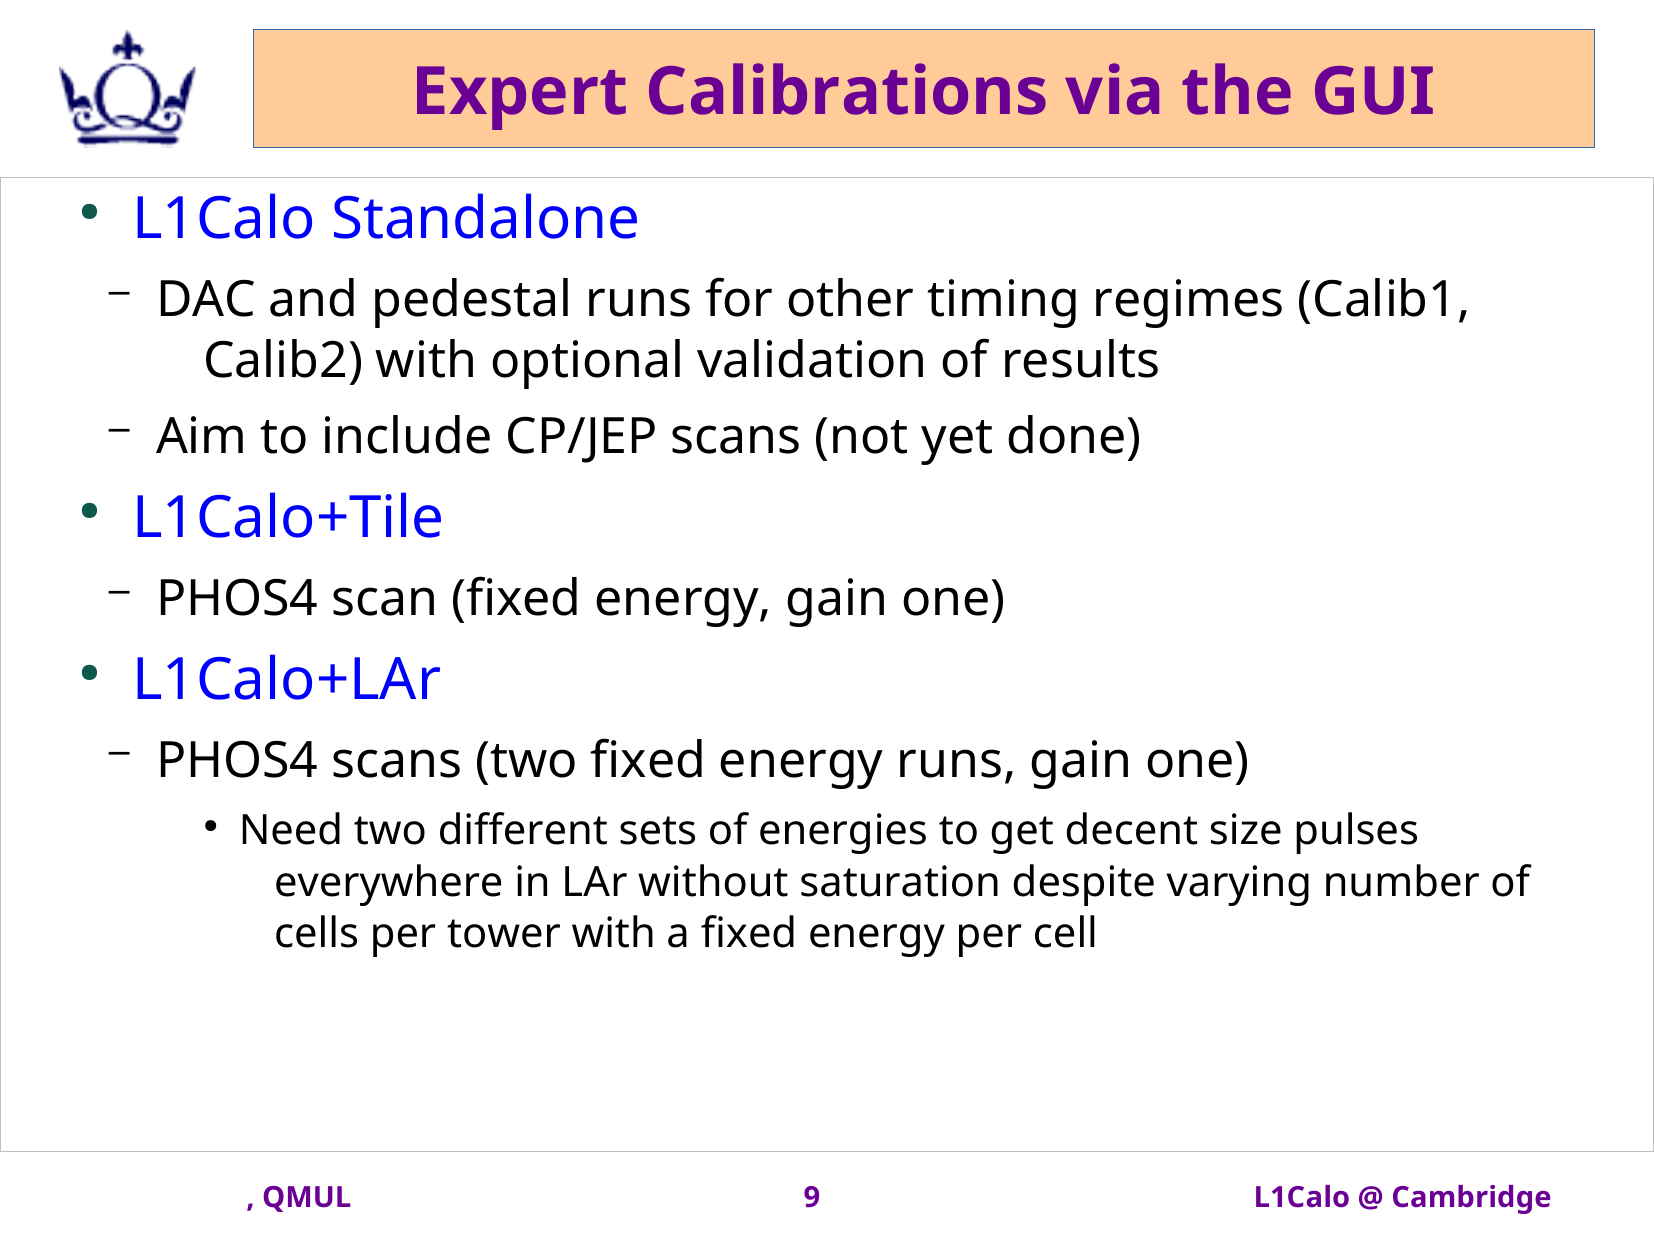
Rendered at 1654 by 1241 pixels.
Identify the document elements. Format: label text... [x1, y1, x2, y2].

list L1Calo Standalone DAC and pedestal runs for other timing regimes (Calib1, Calib2) with optional validation of results Aim to include CP/JEP scans (not yet done) L1Calo+Tile PHOS4 scan (fixed energy, gain one) L1Calo+LAr PHOS4 scans (two fixed energy runs, gain one) Need two different sets of energies to get decent size pulses everywhere in LAr without saturation despite varying number of cells per tower with a fixed energy per cell [61, 181, 1605, 1149]
title Expert Calibrations via the GUI [253, 29, 1595, 148]
picture [59, 29, 200, 148]
